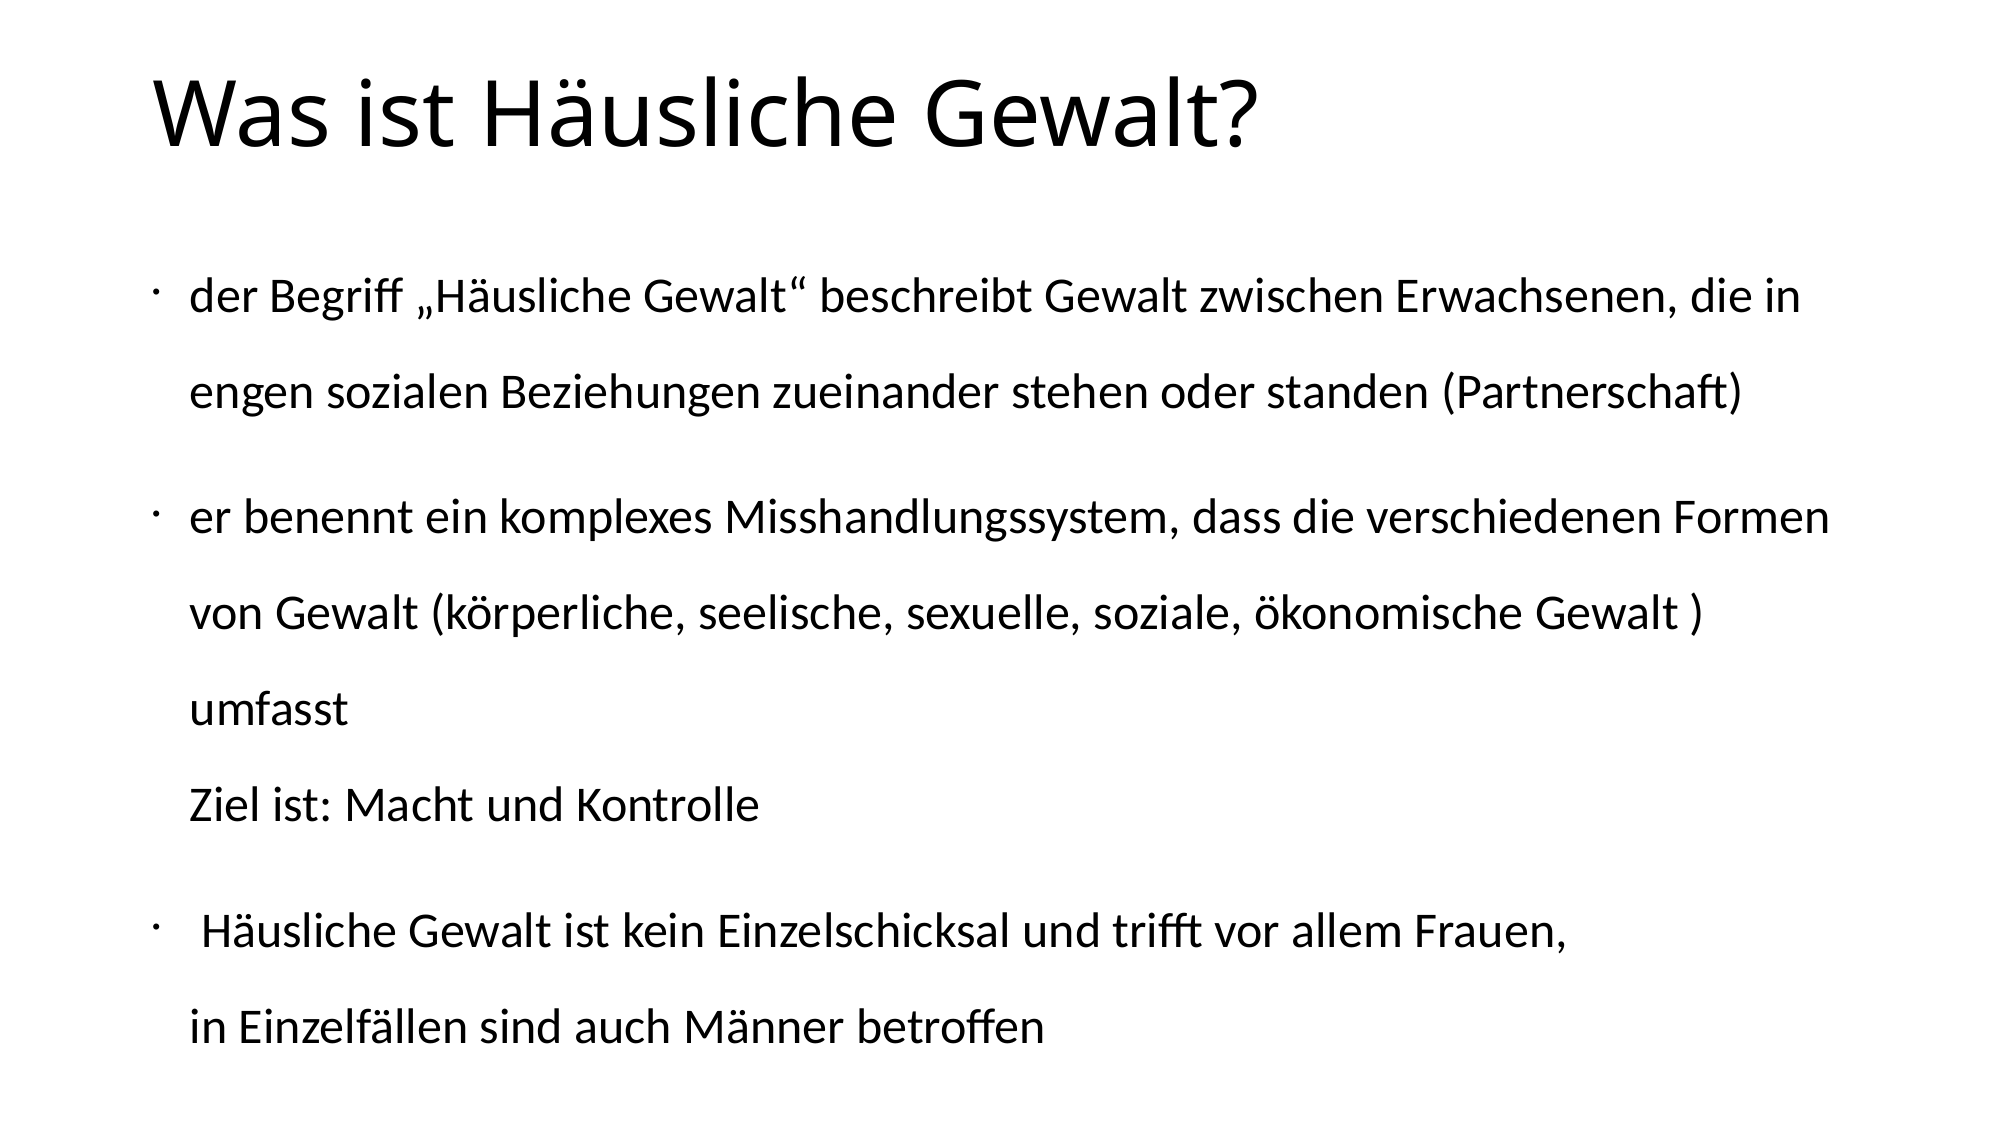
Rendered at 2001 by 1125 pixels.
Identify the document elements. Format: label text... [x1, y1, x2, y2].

title Was ist Häusliche Gewalt? [137, 59, 1863, 218]
list der Begriff „Häusliche Gewalt“ beschreibt Gewalt zwischen Erwachsenen, die in engen sozialen Beziehungen zueinander stehen oder standen (Partnerschaft) er benennt ein komplexes Misshandlungssystem, dass die verschiedenen Formen von Gewalt (körperliche, seelische, sexuelle, soziale, ökonomische Gewalt ) umfasst Ziel ist: Macht und Kontrolle Häusliche Gewalt ist kein Einzelschicksal und trifft vor allem Frauen, in Einzelfällen sind auch Männer betroffen [137, 218, 1863, 1014]
